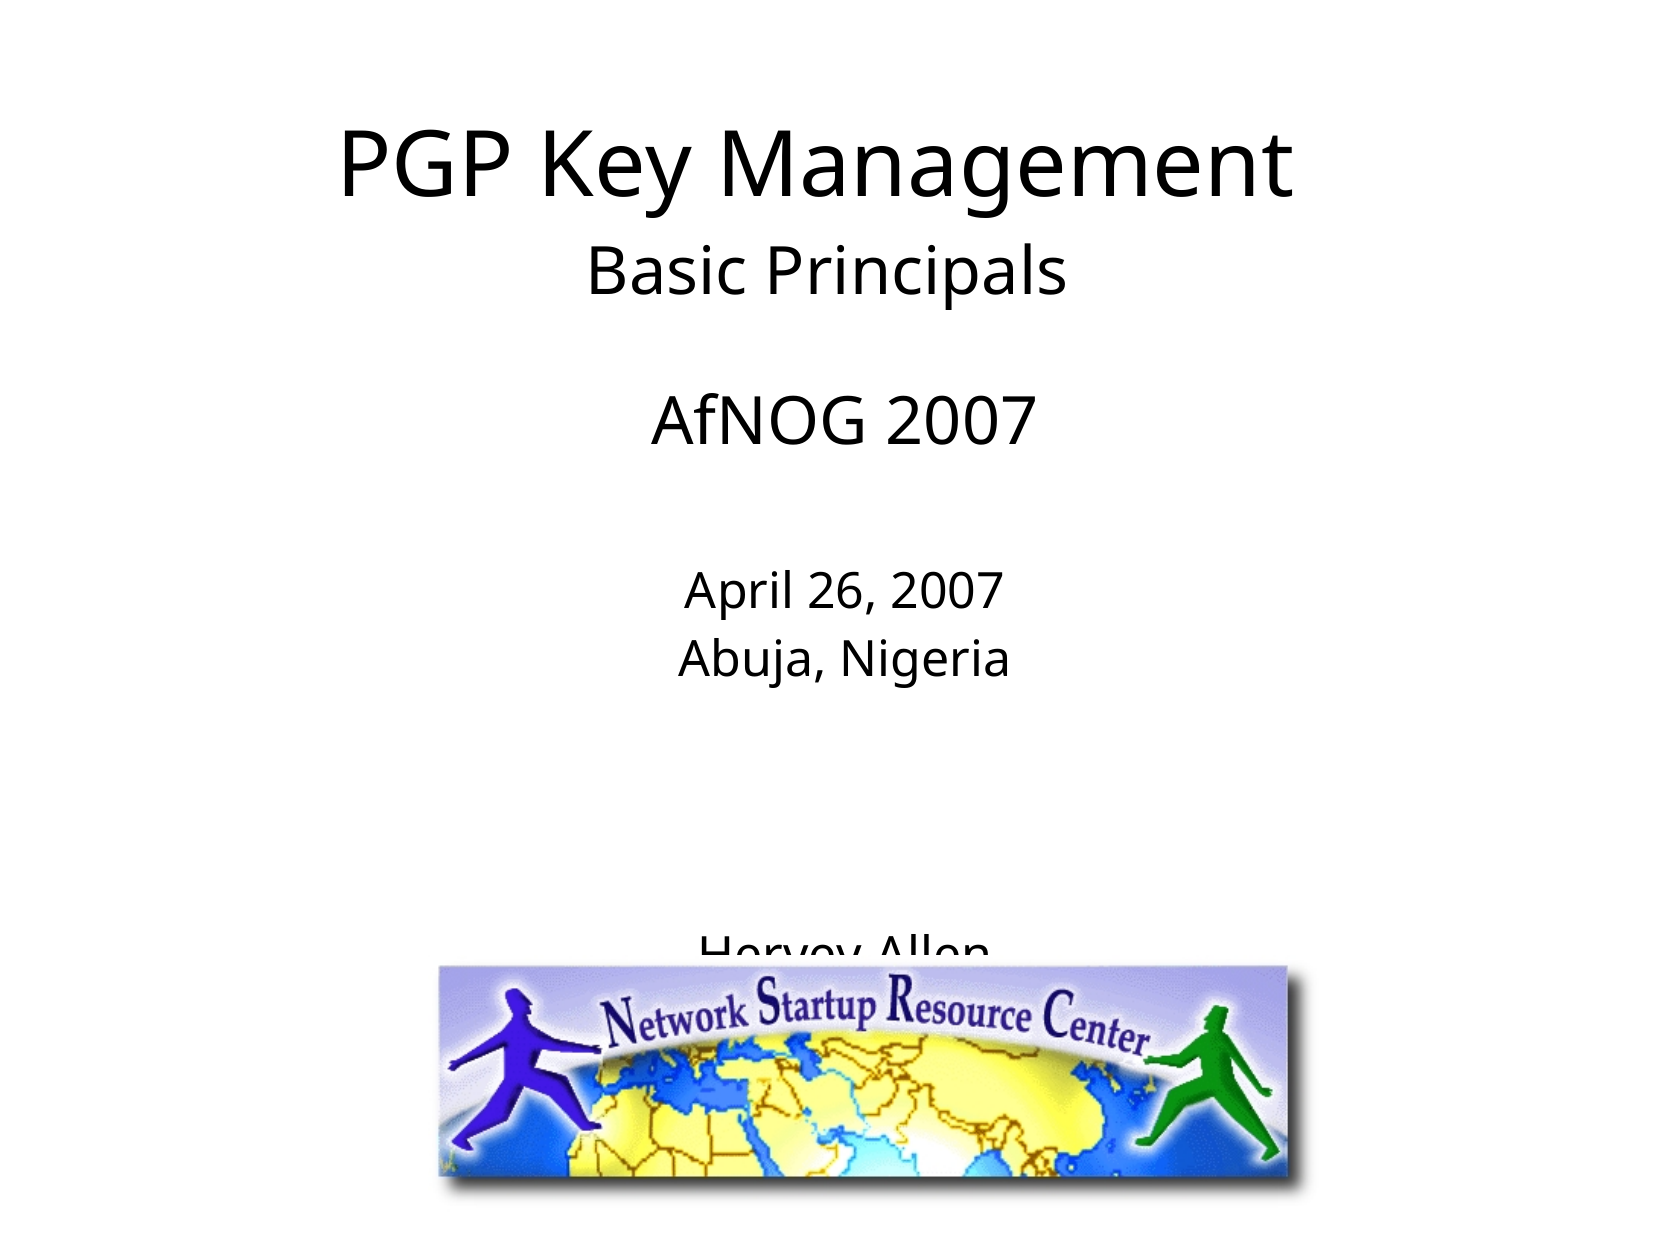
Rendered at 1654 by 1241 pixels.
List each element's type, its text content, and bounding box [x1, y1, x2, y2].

title PGP Key Management Basic Principals [121, 102, 1534, 311]
subtitle AfNOG 2007 April 26, 2007 Abuja, Nigeria Hervey Allen [121, 344, 1534, 1127]
picture [428, 955, 1323, 1212]
